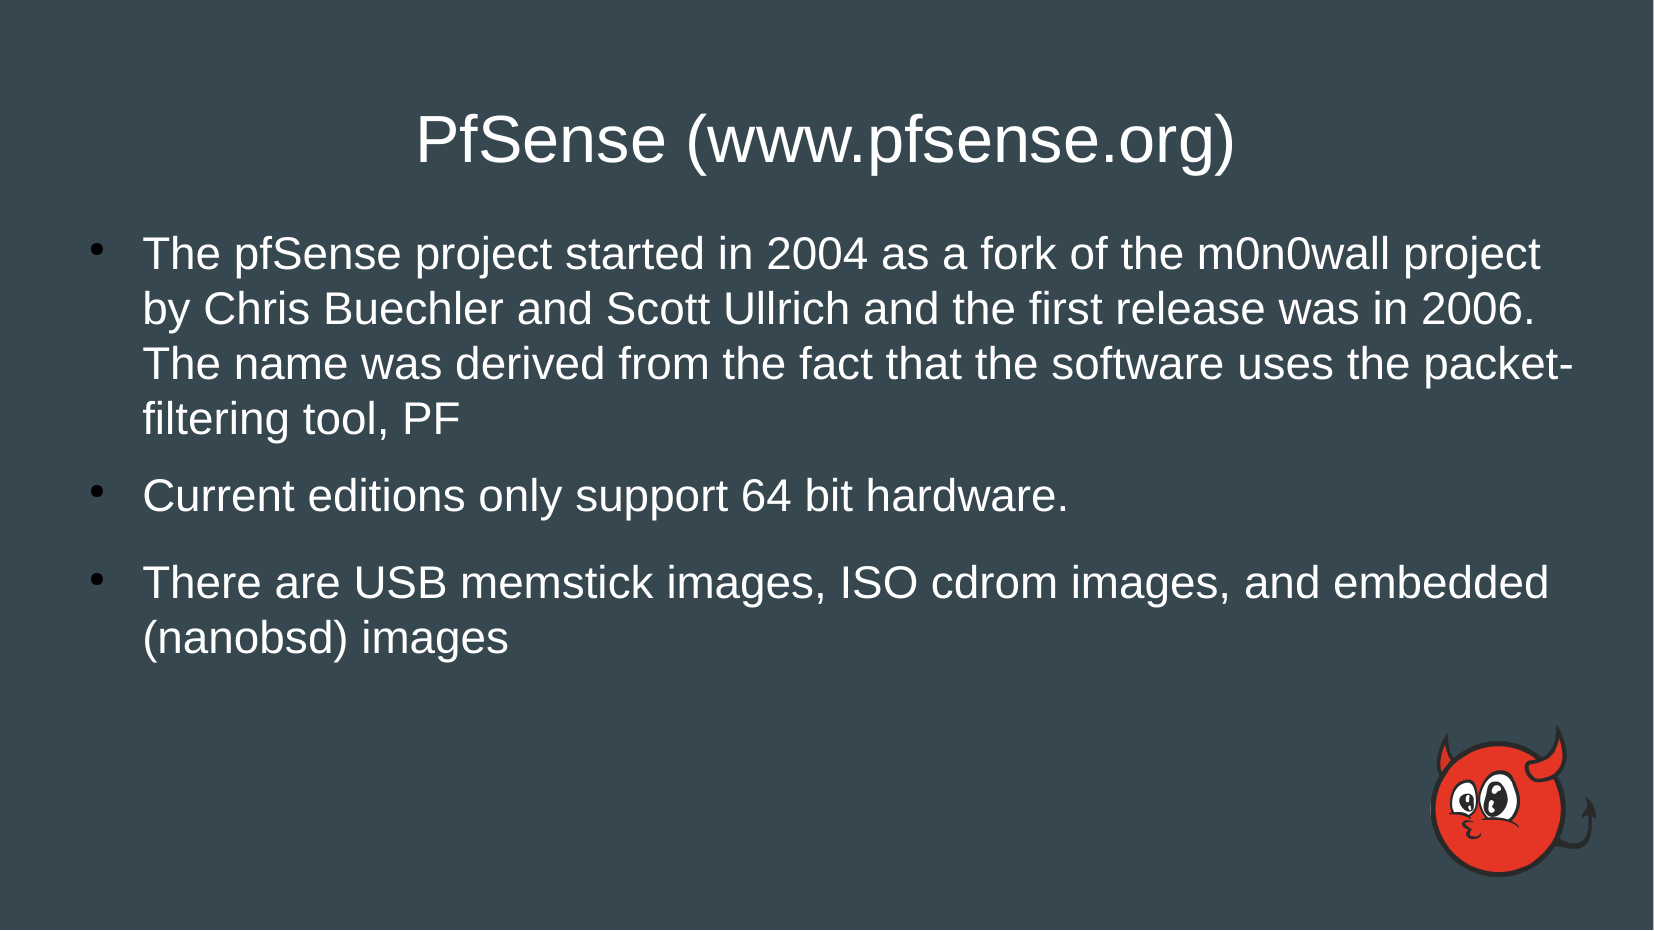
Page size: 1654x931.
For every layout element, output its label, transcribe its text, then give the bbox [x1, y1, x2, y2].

list The pfSense project started in 2004 as a fork of the m0n0wall project by Chris Buechler and Scott Ullrich and the first release was in 2006. The name was derived from the fact that the software uses the packet-filtering tool, PF Current editions only support 64 bit hardware. There are USB memstick images, ISO cdrom images, and embedded (nanobsd) images [56, 208, 1598, 827]
title PfSense (www.pfsense.org) [56, 80, 1598, 184]
picture [1427, 827, 1598, 888]
